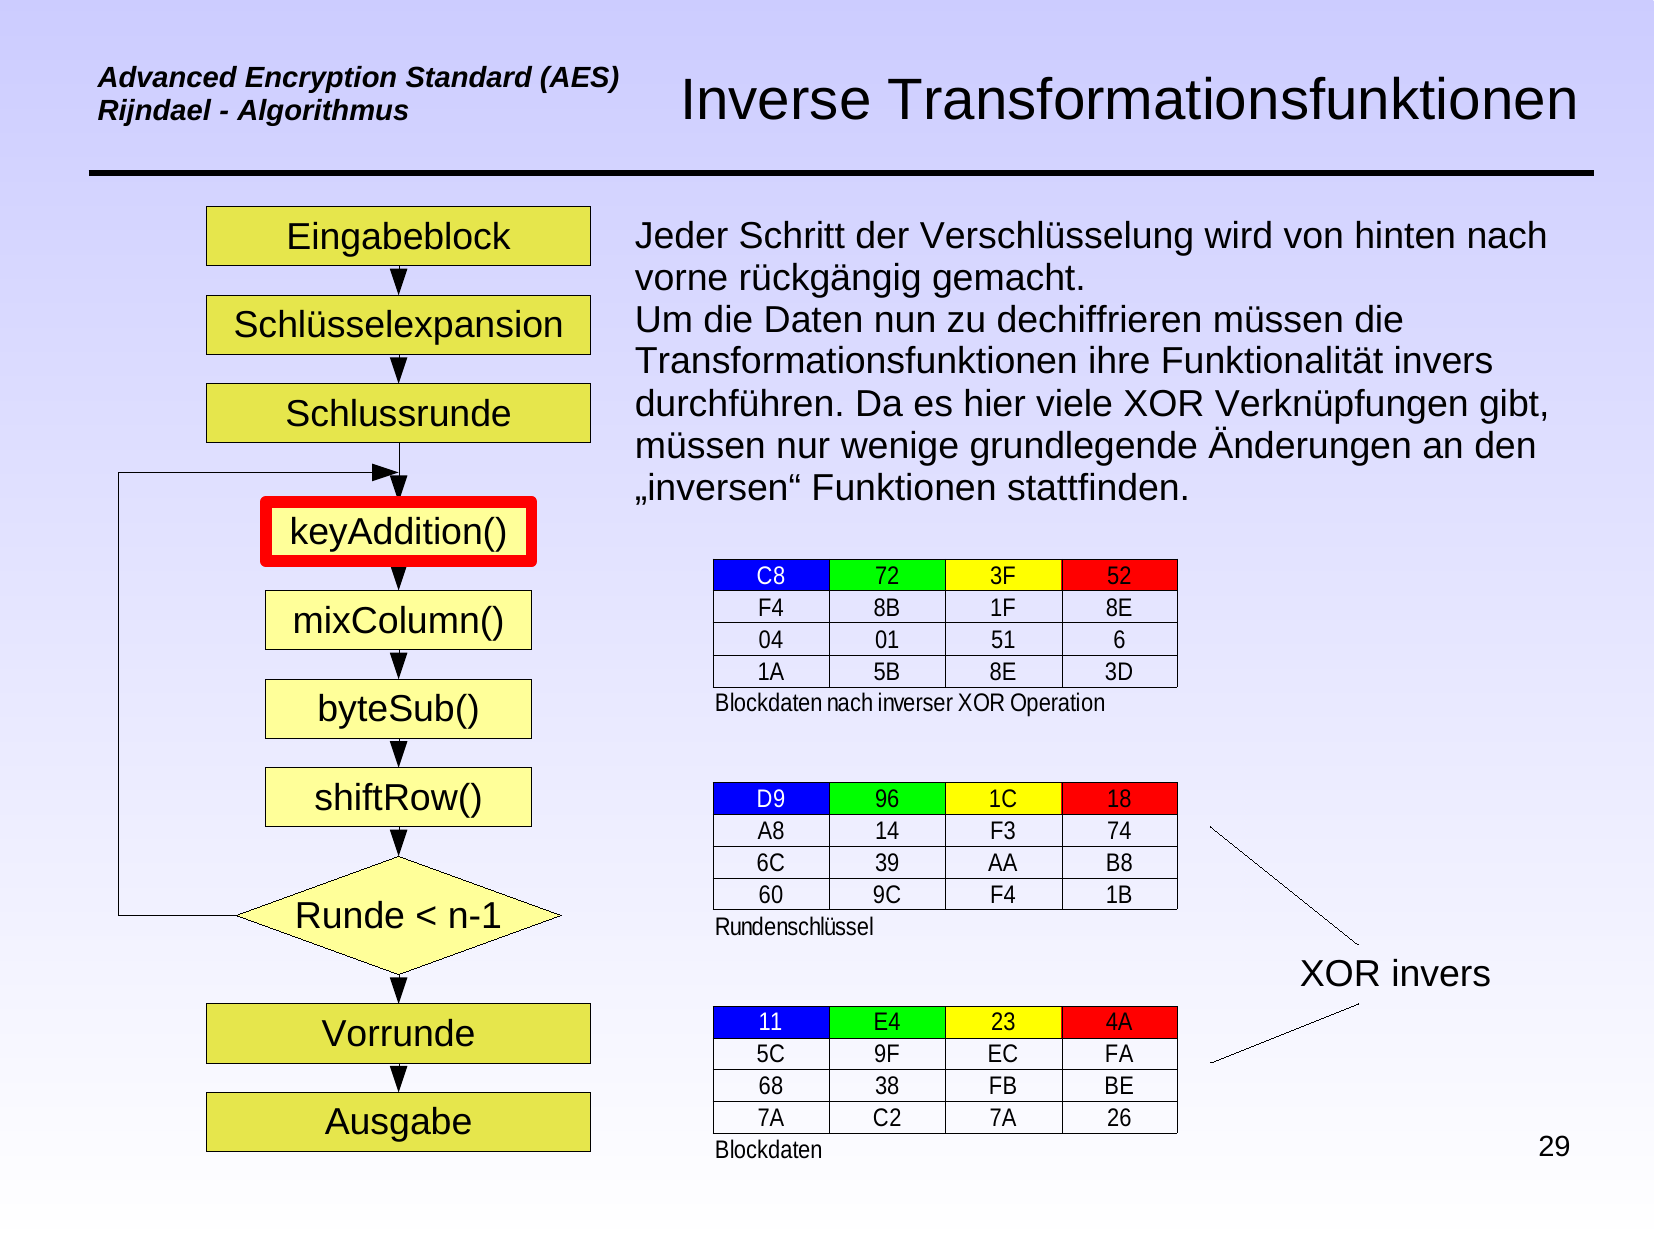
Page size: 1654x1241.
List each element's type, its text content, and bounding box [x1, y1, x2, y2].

text_box XOR invers [1284, 944, 1506, 1002]
text_box Eingabeblock [206, 206, 591, 266]
text_box shiftRow() [265, 767, 532, 827]
chart [711, 557, 1296, 1168]
text_box [265, 501, 532, 562]
text_box Schlüsselexpansion [206, 295, 591, 355]
text_box Vorrunde [206, 1003, 591, 1064]
text_box Inverse Transformationsfunktionen [620, 59, 1595, 139]
text_box Ausgabe [206, 1092, 591, 1152]
text_box Schlussrunde [206, 383, 591, 443]
text_box Runde < n-1 [237, 856, 562, 975]
text_box byteSub() [265, 679, 532, 739]
text_box Advanced Encryption Standard (AES) Rijndael - Algorithmus [82, 29, 650, 159]
text_box mixColumn() [265, 590, 532, 650]
text_box Jeder Schritt der Verschlüsselung wird von hinten nach vorne rückgängig gemacht. Um die Daten nun zu dechiffrieren müssen die Transformationsfunktionen ihre Funktionalität invers durchführen. Da es hier viele XOR Verknüpfungen gibt, müssen nur wenige grundlegende Änderungen an den „inversen“ Funktionen stattfinden. [620, 206, 1625, 562]
